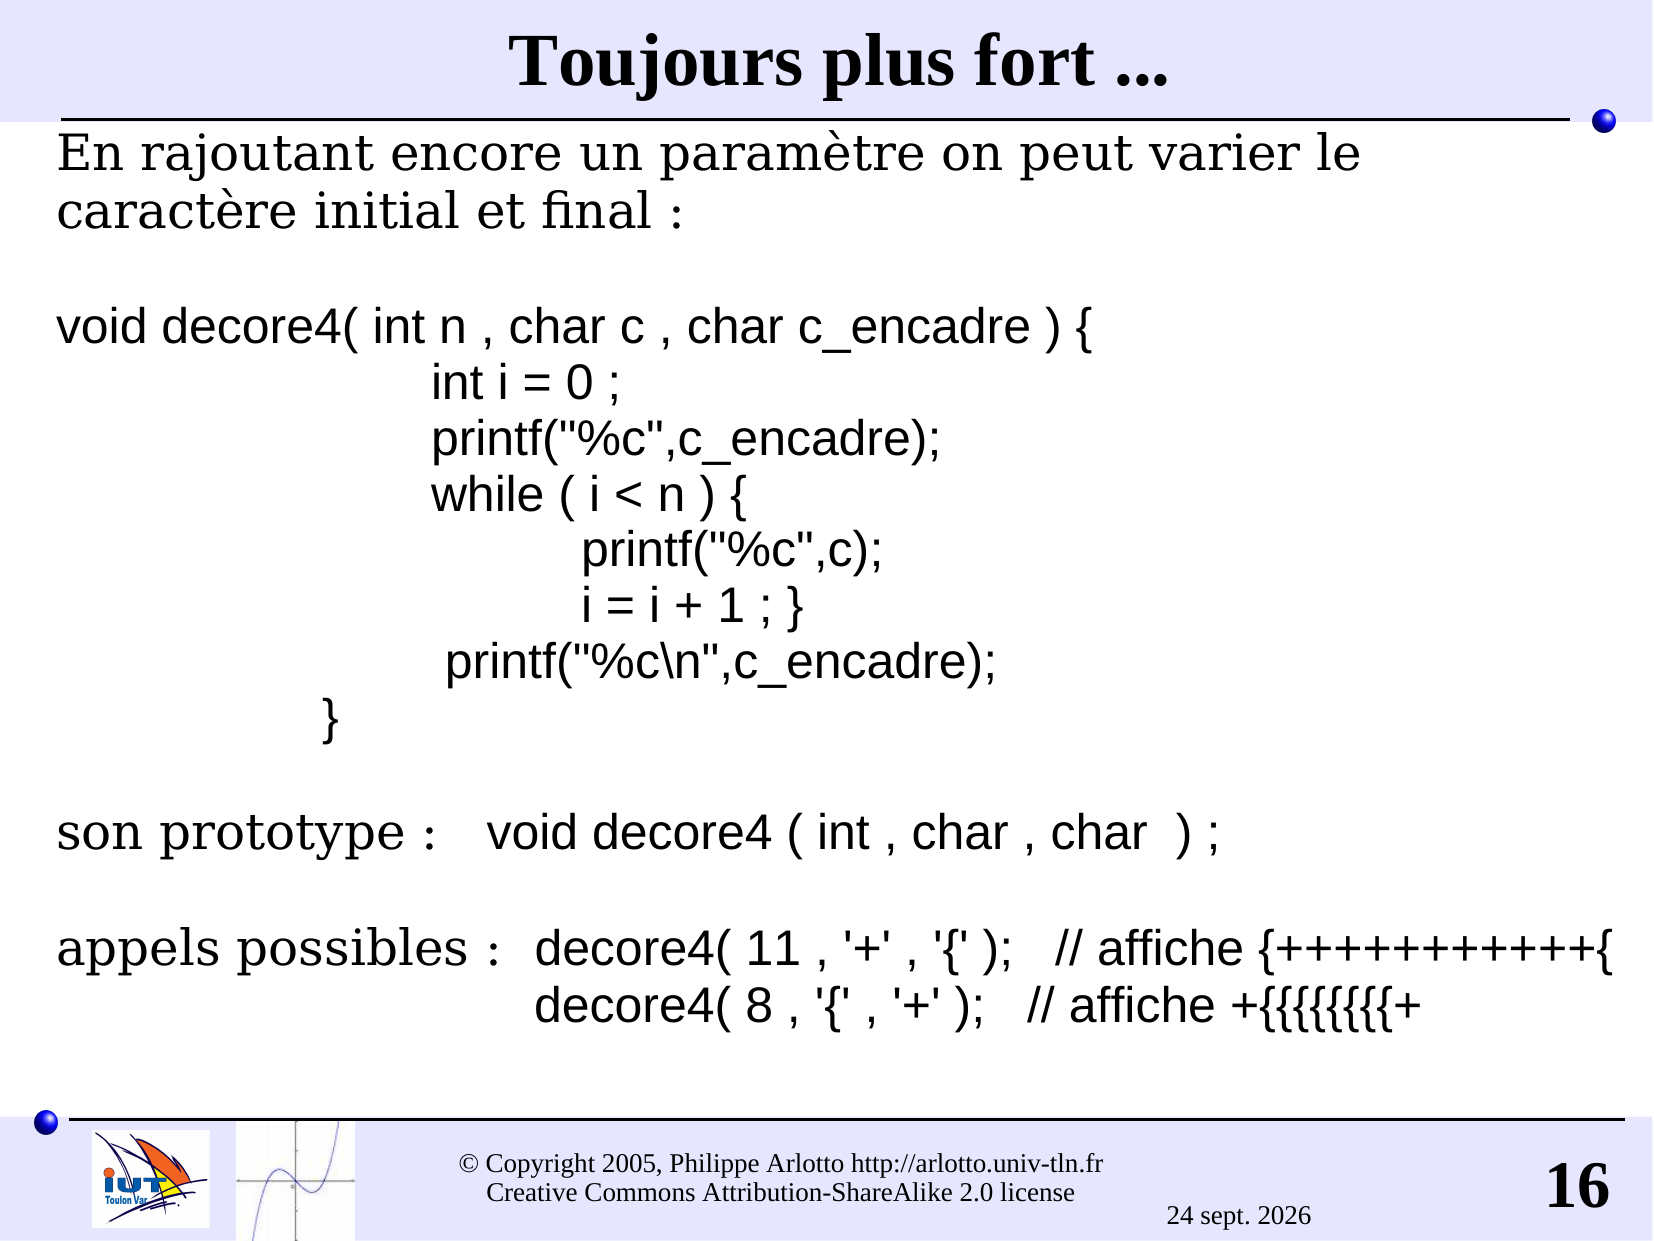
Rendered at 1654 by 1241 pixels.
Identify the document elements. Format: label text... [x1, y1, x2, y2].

text_box En rajoutant encore un paramètre on peut varier le caractère initial et final : void decore4( int n , char c , char c_encadre ) { int i = 0 ; printf("%c",c_encadre); while ( i < n ) { printf("%c",c); i = i + 1 ; } printf("%c\n",c_encadre); } son prototype : void decore4 ( int , char , char ) ; appels possibles : decore4( 11 , '+' , '{' ); // affiche {+++++++++++{ decore4( 8 , '{' , '+' ); // affiche +{{{{{{{{+ [56, 124, 1643, 1034]
title Toujours plus fort ... [95, 11, 1585, 110]
picture [236, 1121, 355, 1241]
